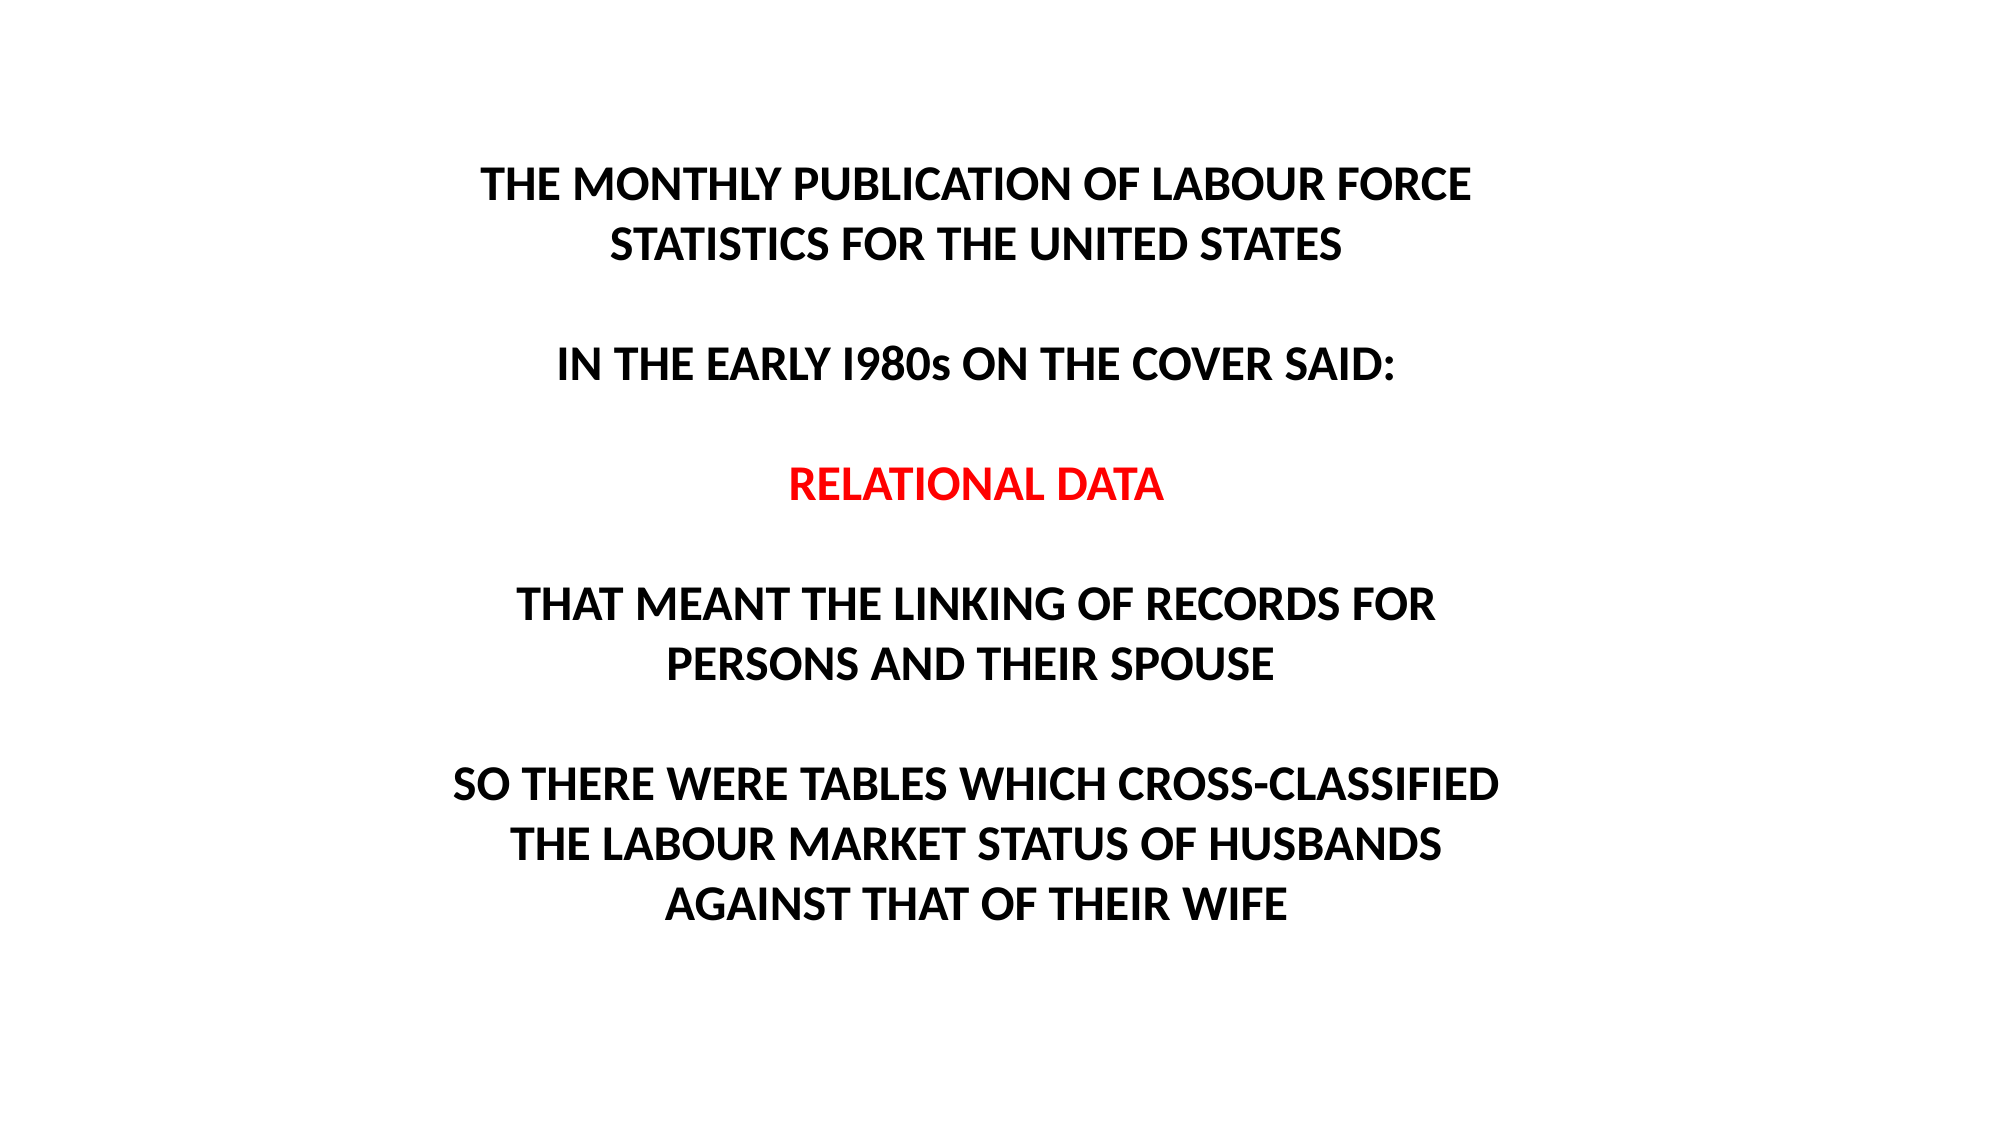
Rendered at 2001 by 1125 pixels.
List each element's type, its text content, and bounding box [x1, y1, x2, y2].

text_box THE MONTHLY PUBLICATION OF LABOUR FORCE STATISTICS FOR THE UNITED STATES IN THE EARLY I980s ON THE COVER SAID: RELATIONAL DATA THAT MEANT THE LINKING OF RECORDS FOR PERSONS AND THEIR SPOUSE SO THERE WERE TABLES WHICH CROSS-CLASSIFIED THE LABOUR MARKET STATUS OF HUSBANDS AGAINST THAT OF THEIR WIFE [436, 142, 1517, 946]
